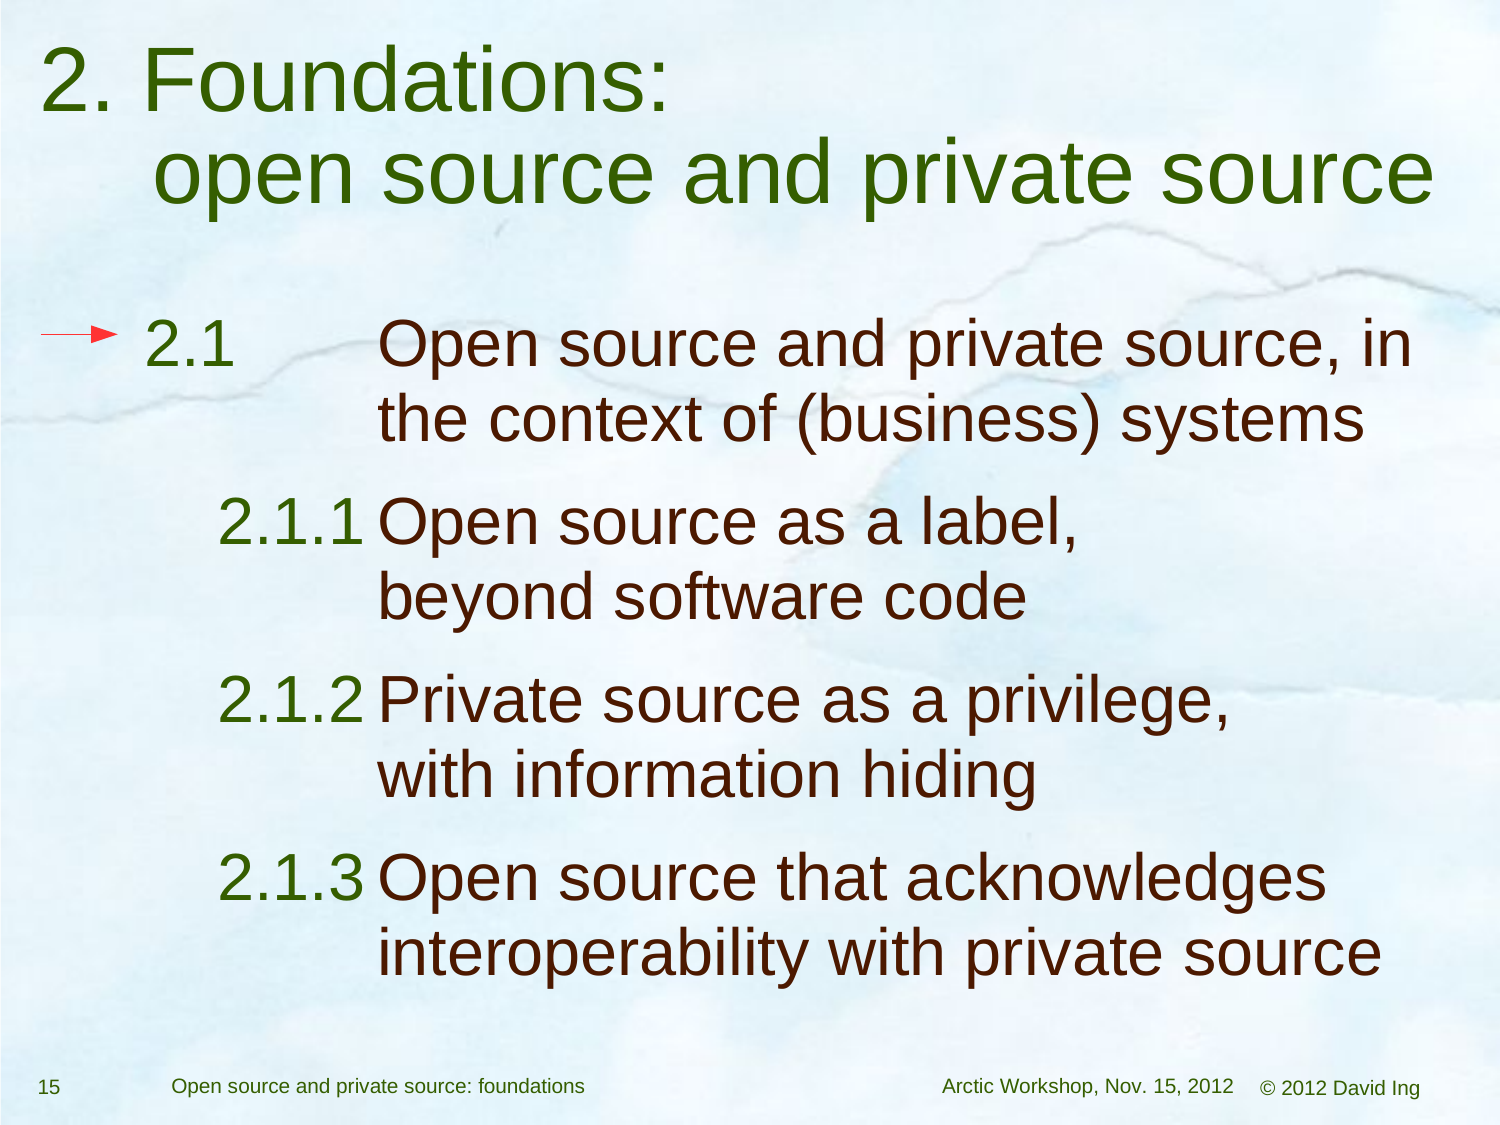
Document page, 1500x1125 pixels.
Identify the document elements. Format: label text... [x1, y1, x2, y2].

title 2. Foundations: open source and private source [37, 37, 1463, 233]
table_cell Open source as a label, beyond software code [371, 478, 1463, 656]
picture [0, 0, 1500, 1125]
table_cell Open source that acknowledges interoperability with private source [371, 835, 1463, 1013]
table_cell 2.1.1 [138, 478, 371, 656]
table_header Open source and private source, in the context of (business) systems [371, 300, 1463, 478]
table_header 2.1 [138, 300, 371, 478]
table_cell Private source as a privilege, with information hiding [371, 656, 1463, 835]
table_cell 2.1.2 [138, 656, 371, 835]
table_cell 2.1.3 [138, 835, 371, 1013]
